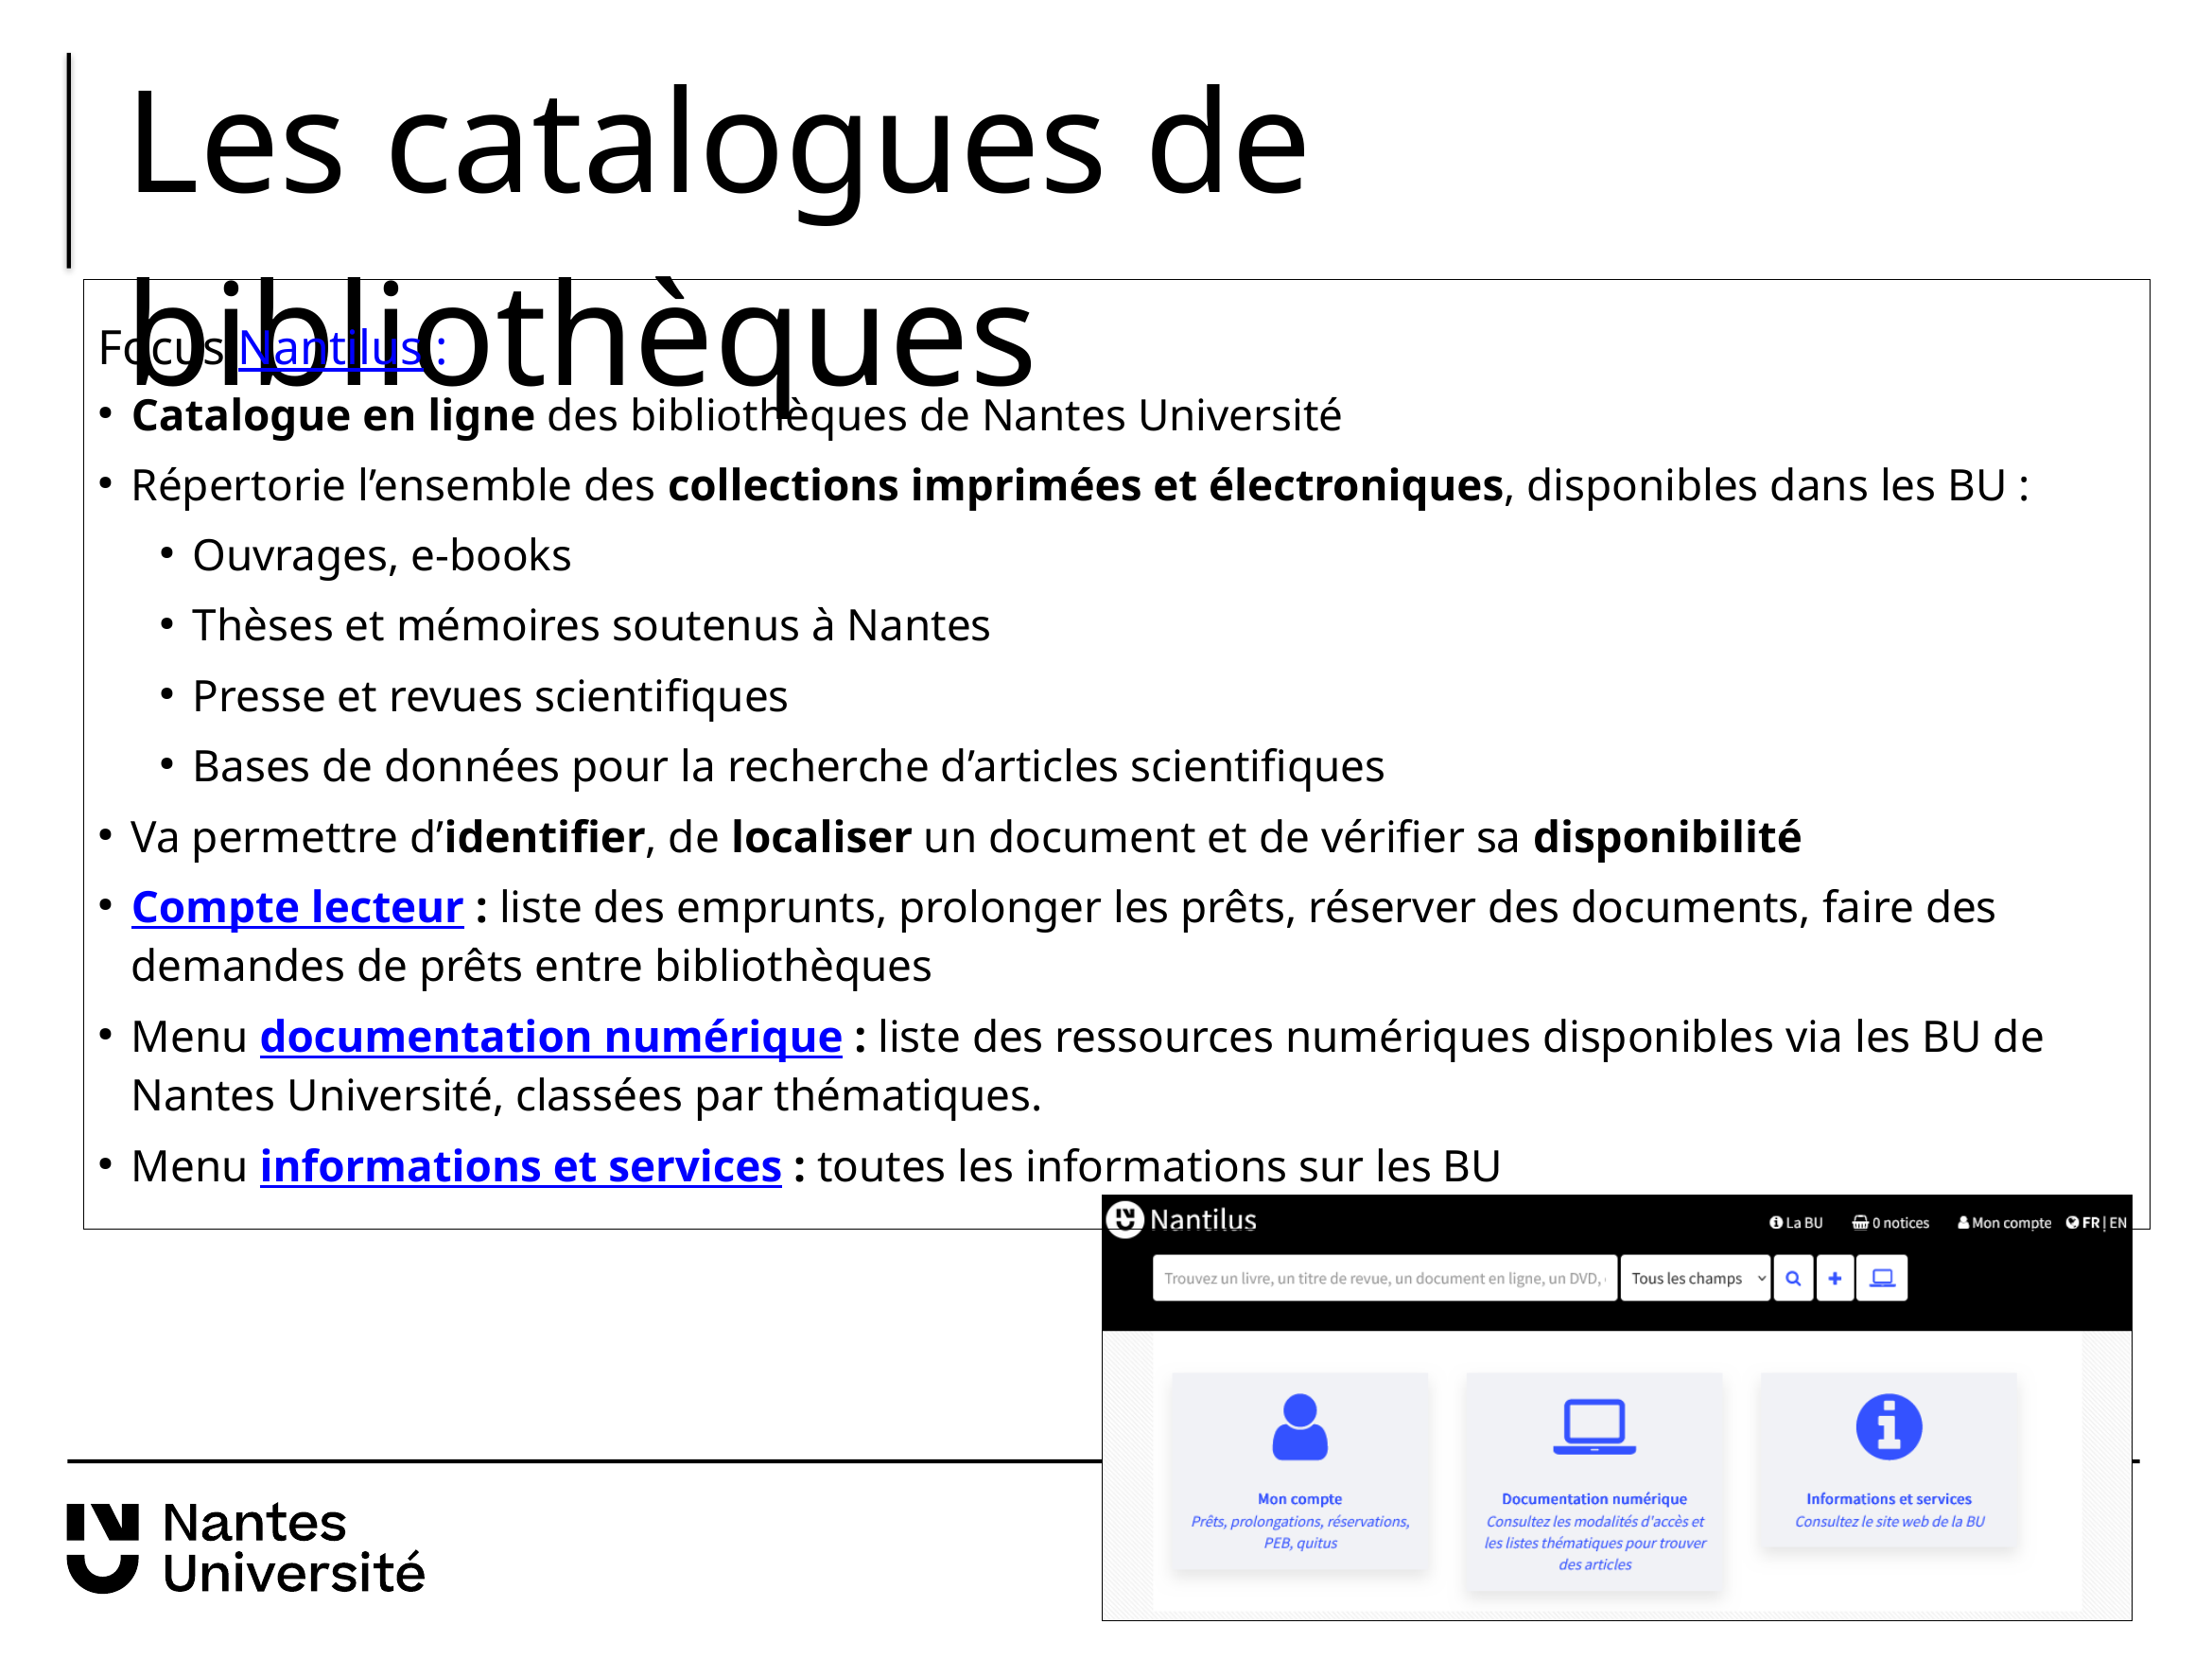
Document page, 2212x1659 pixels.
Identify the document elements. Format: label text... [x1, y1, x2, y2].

text_box Focus Nantilus : Catalogue en ligne des bibliothèques de Nantes Université Répertorie l’ensemble des collections imprimées et électroniques, disponibles dans les BU : Ouvrages, e-books Thèses et mémoires soutenus à Nantes Presse et revues scientifiques Bases de données pour la recherche d’articles scientifiques Va permettre d’identifier, de localiser un document et de vérifier sa disponibilité Compte lecteur : liste des emprunts, prolonger les prêts, réserver des documents, faire des demandes de prêts entre bibliothèques Menu documentation numérique : liste des ressources numériques disponibles via les BU de Nantes Université, classées par thématiques. Menu informations et services : toutes les informations sur les BU [83, 279, 2151, 1230]
text_box Les catalogues de bibliothèques [112, 33, 2179, 227]
picture [1102, 1230, 2133, 1621]
